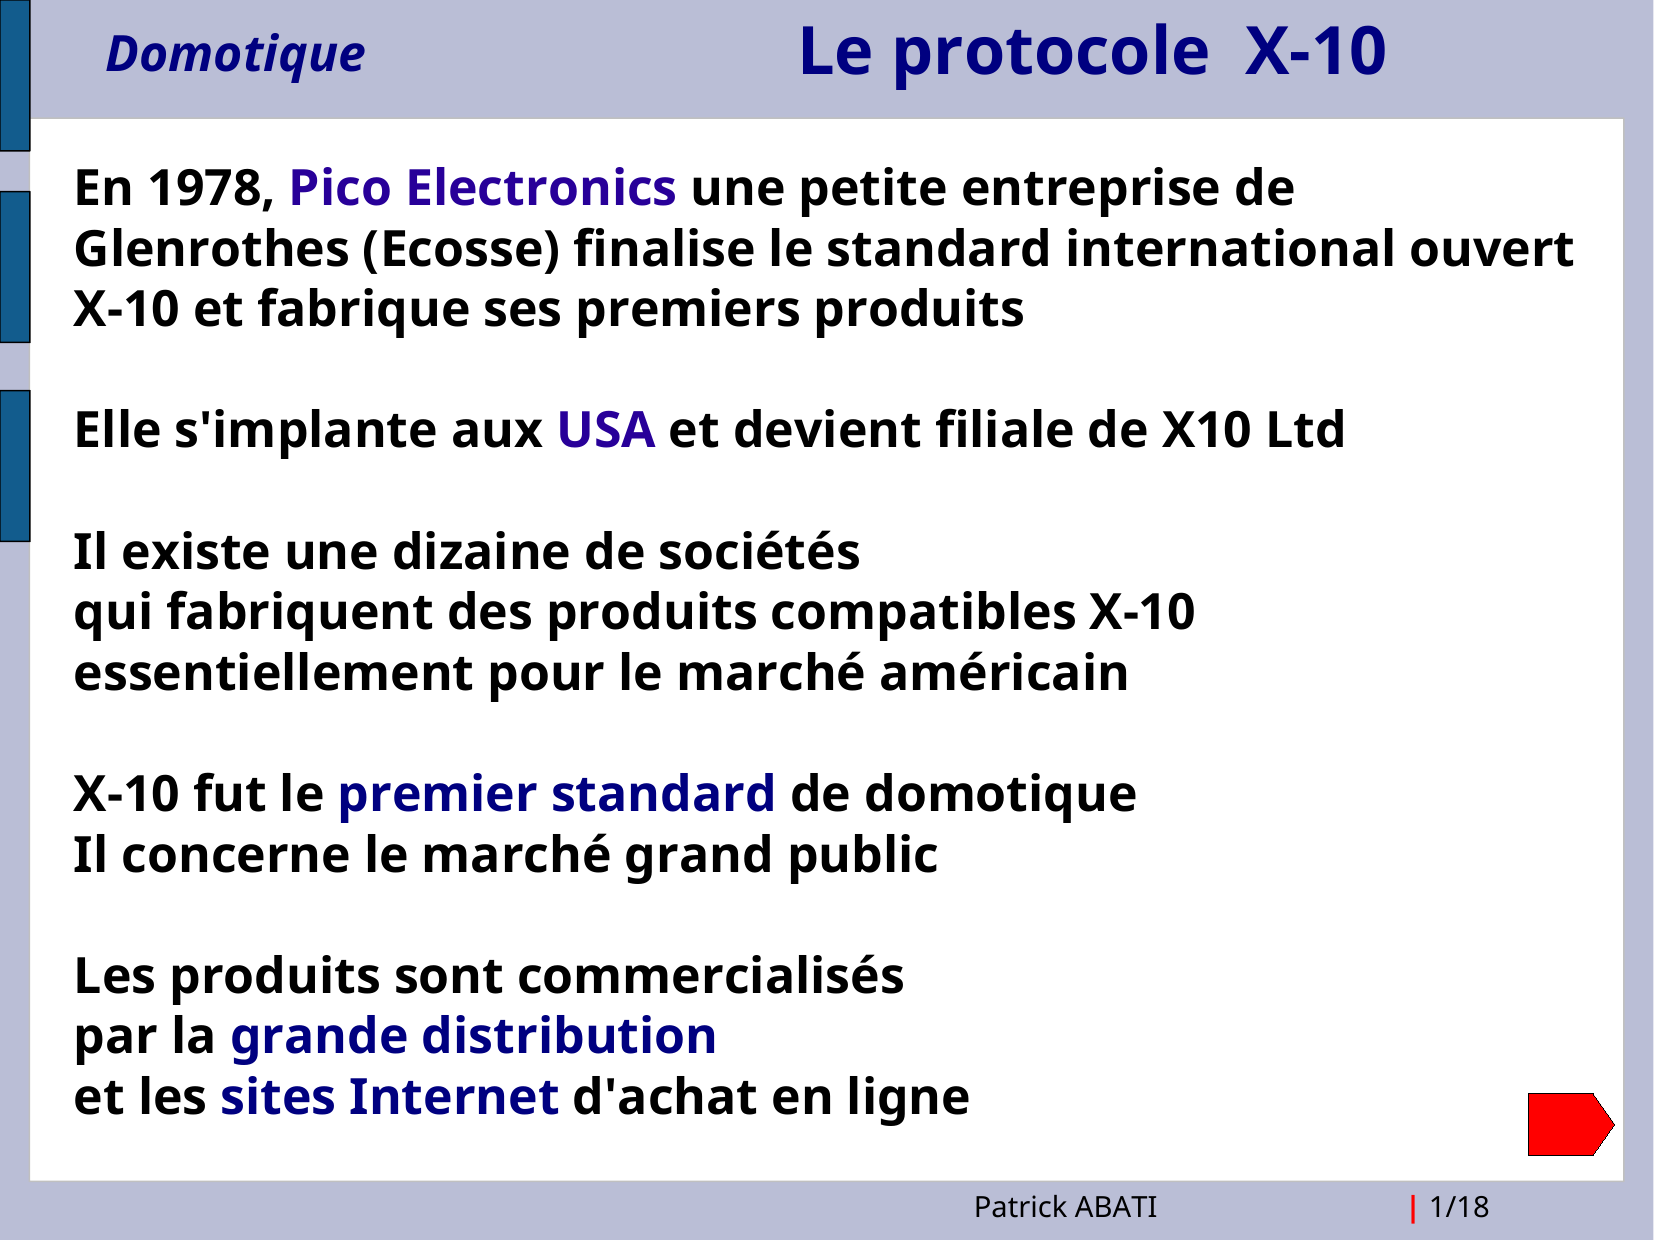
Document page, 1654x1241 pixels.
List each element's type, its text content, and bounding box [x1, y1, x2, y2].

text_box [1528, 1093, 1615, 1156]
text_box En 1978, Pico Electronics une petite entreprise de Glenrothes (Ecosse) finalise le standard international ouvert X-10 et fabrique ses premiers produits Elle s'implante aux USA et devient filiale de X10 Ltd Il existe une dizaine de sociétés qui fabriquent des produits compatibles X-10 essentiellement pour le marché américain X-10 fut le premier standard de domotique Il concerne le marché grand public Les produits sont commercialisés par la grande distribution et les sites Internet d'achat en ligne [59, 147, 1595, 1130]
